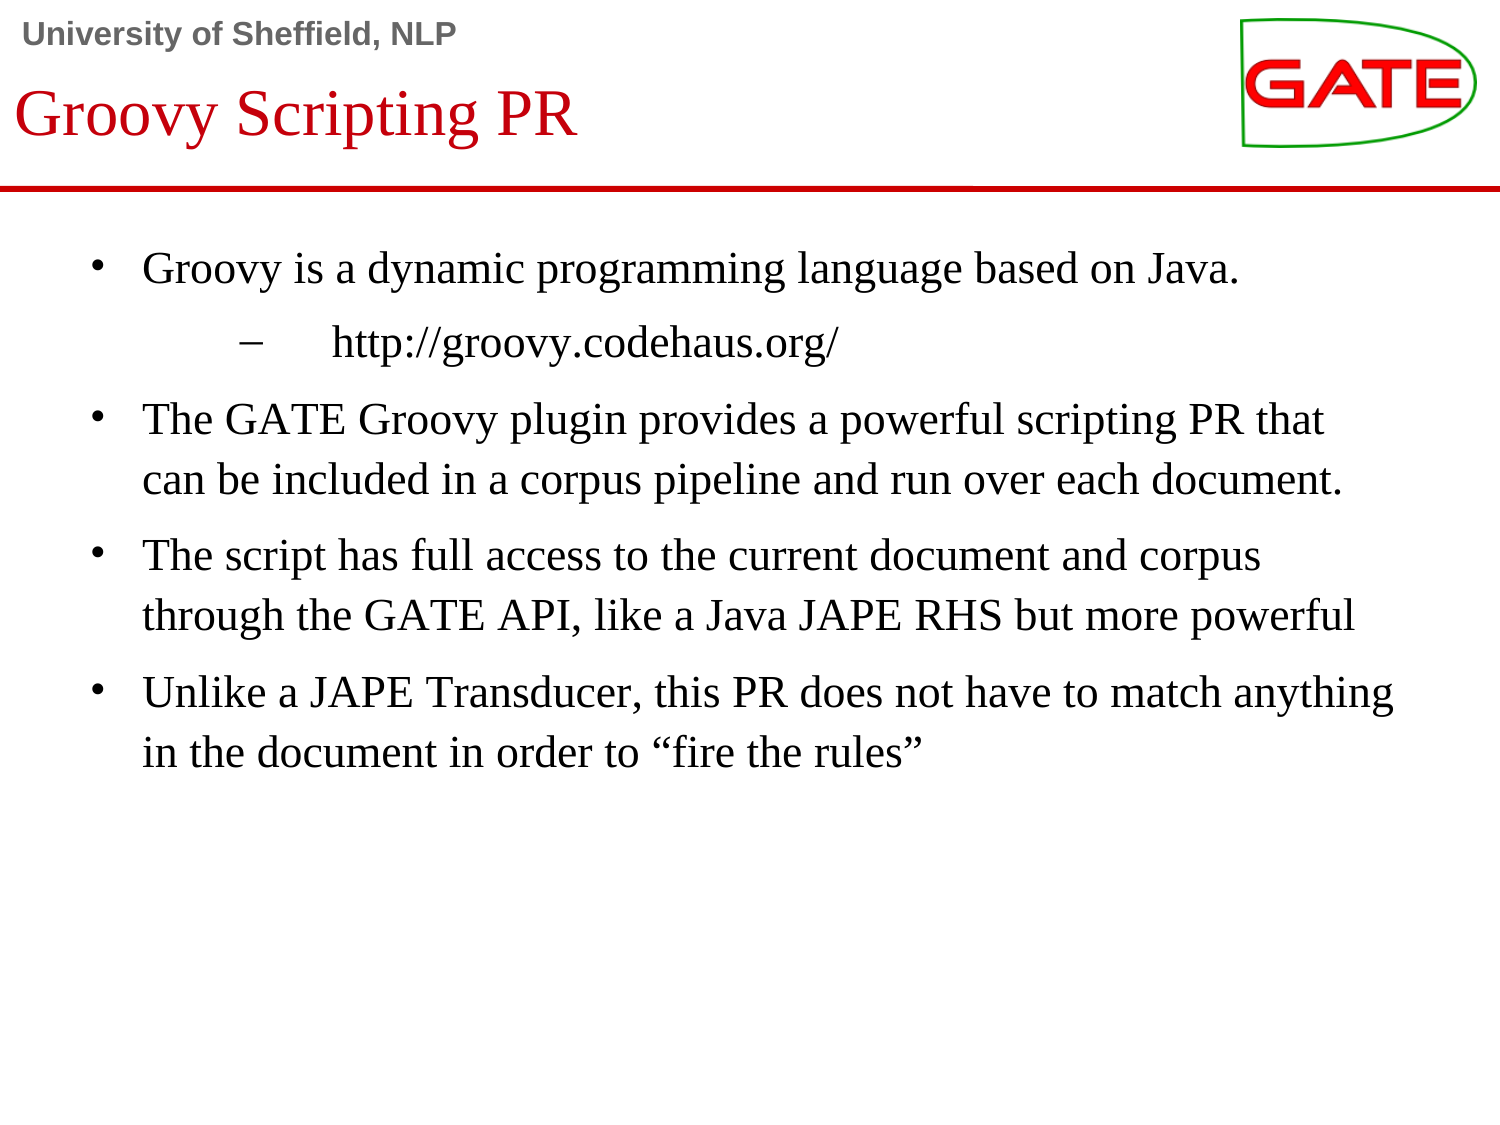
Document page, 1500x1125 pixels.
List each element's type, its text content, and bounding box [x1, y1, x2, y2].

picture [1240, 18, 1477, 148]
title Groovy Scripting PR [0, 4, 1239, 214]
list Groovy is a dynamic programming language based on Java. http://groovy.codehaus.org/ The GATE Groovy plugin provides a powerful scripting PR that can be included in a corpus pipeline and run over each document. The script has full access to the current document and corpus through the GATE API, like a Java JAPE RHS but more powerful Unlike a JAPE Transducer, this PR does not have to match anything in the document in order to “fire the rules” [75, 224, 1415, 1106]
